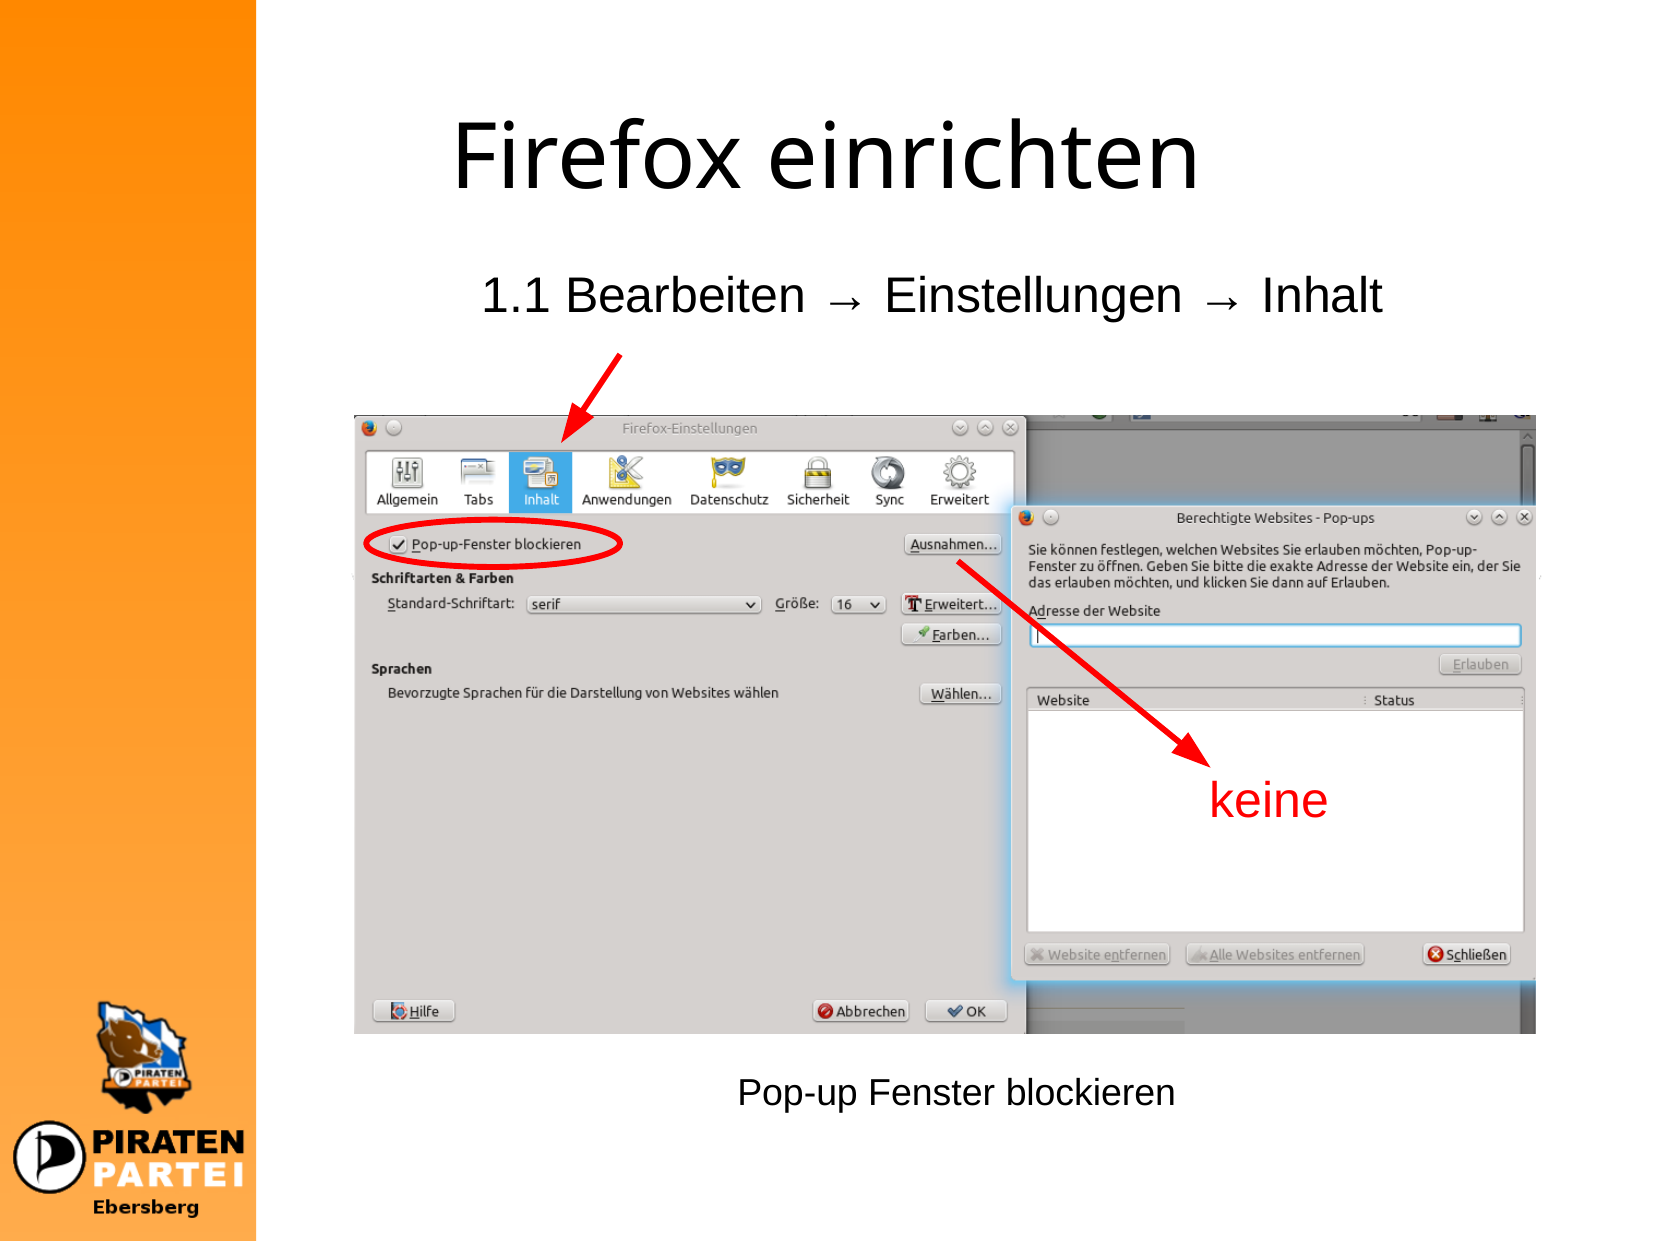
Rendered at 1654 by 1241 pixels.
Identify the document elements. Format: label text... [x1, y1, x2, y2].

text_box keine [1062, 772, 1477, 829]
picture [0, 0, 1654, 1241]
title Firefox einrichten [82, 49, 1571, 257]
text_box Pop-up Fenster blockieren [318, 1033, 1595, 1152]
subtitle 1.1 Bearbeiten → Einstellungen → Inhalt [295, 236, 1571, 355]
